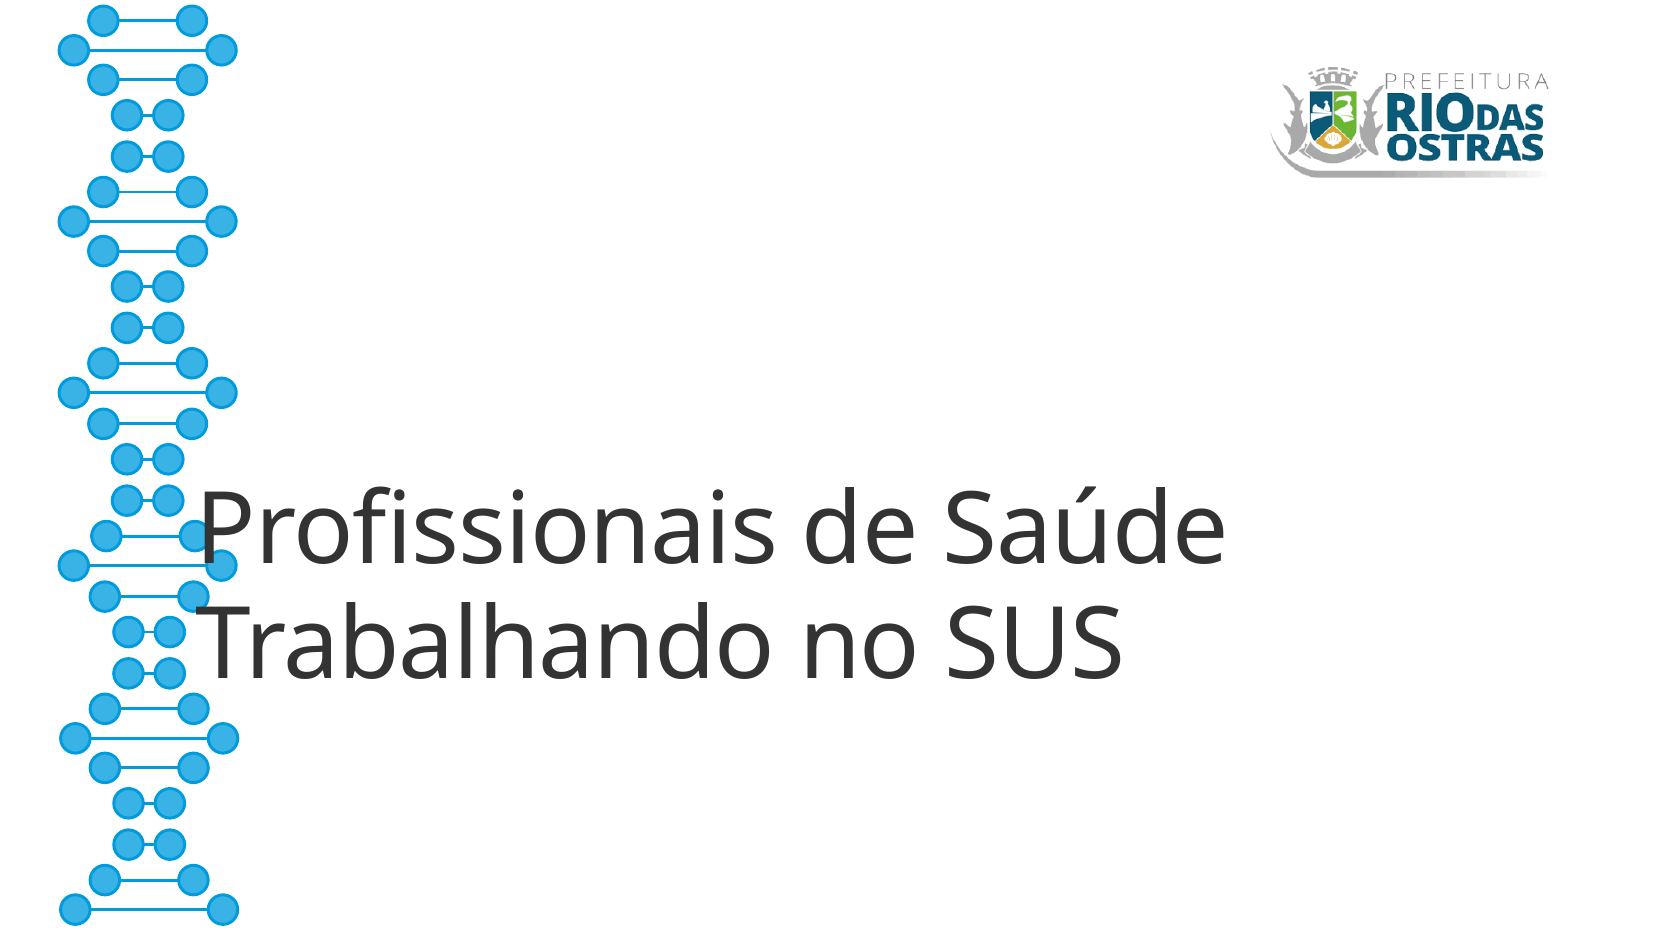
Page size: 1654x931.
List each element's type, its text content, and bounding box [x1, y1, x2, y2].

picture [1269, 67, 1550, 178]
title Profissionais de Saúde Trabalhando no SUS [180, 124, 1654, 710]
